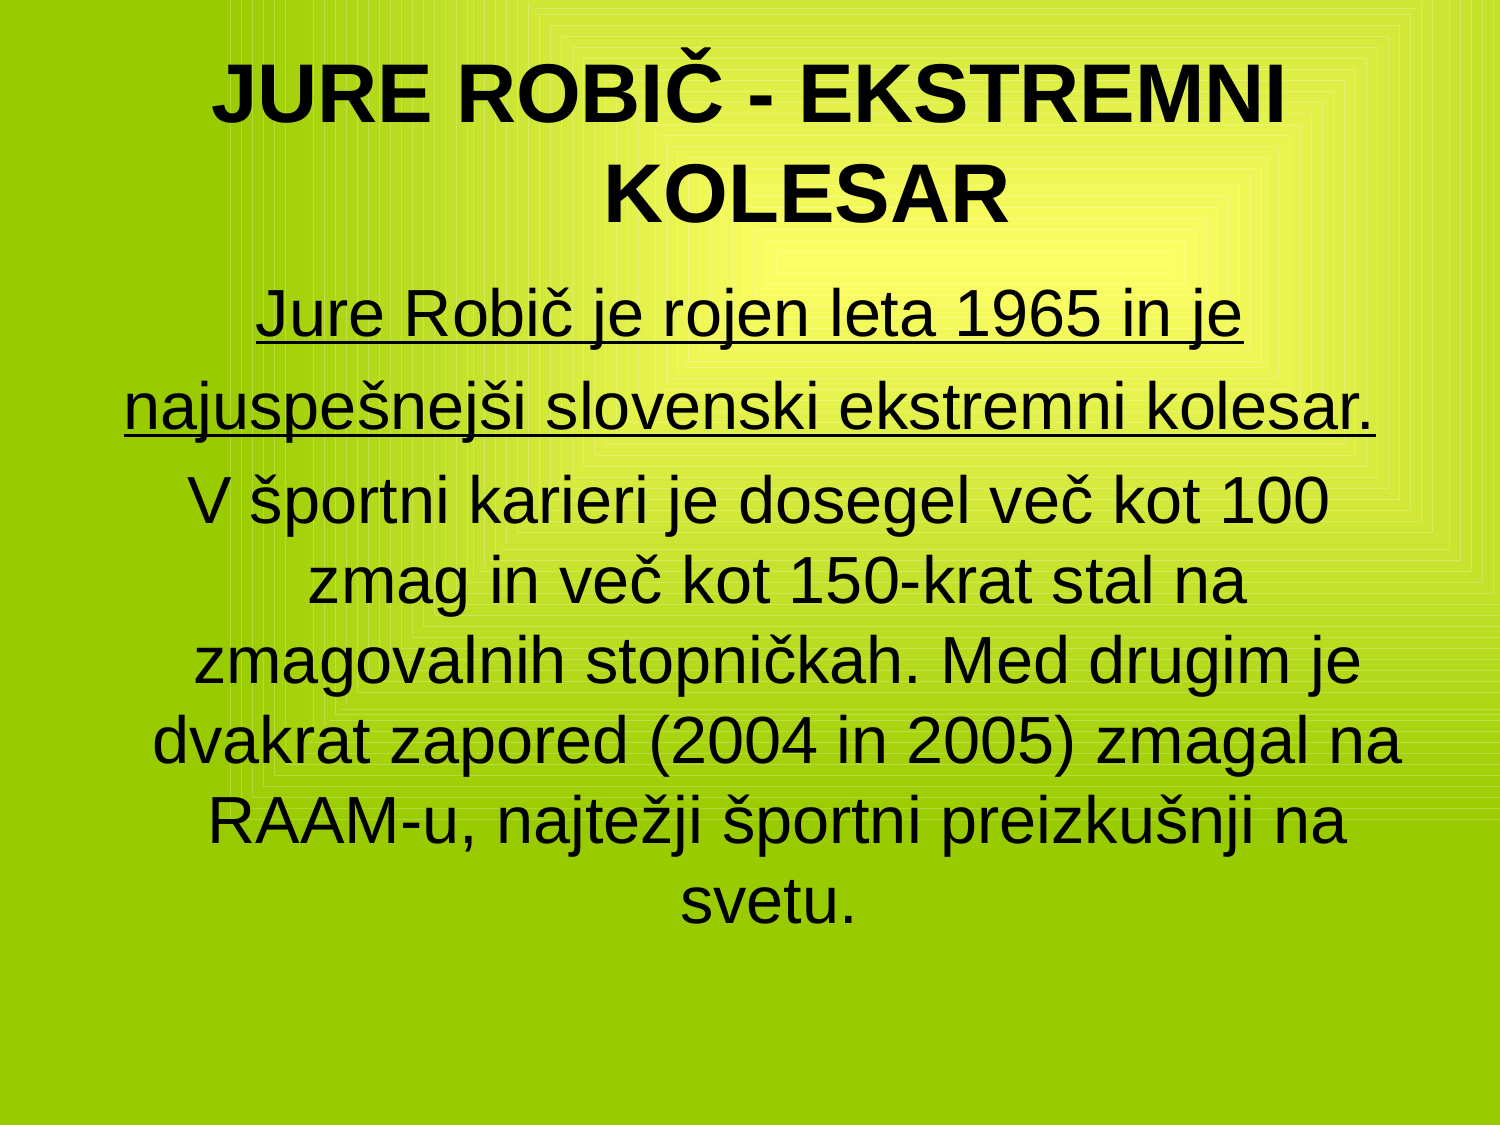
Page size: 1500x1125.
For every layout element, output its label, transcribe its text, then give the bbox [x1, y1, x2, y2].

list Jure Robič je rojen leta 1965 in je najuspešnejši slovenski ekstremni kolesar. V športni karieri je dosegel več kot 100 zmag in več kot 150-krat stal na zmagovalnih stopničkah. Med drugim je dvakrat zapored (2004 in 2005) zmagal na RAAM-u, najtežji športni preizkušnji na svetu. [75, 262, 1425, 1005]
title JURE ROBIČ - EKSTREMNI KOLESAR [75, 45, 1425, 233]
